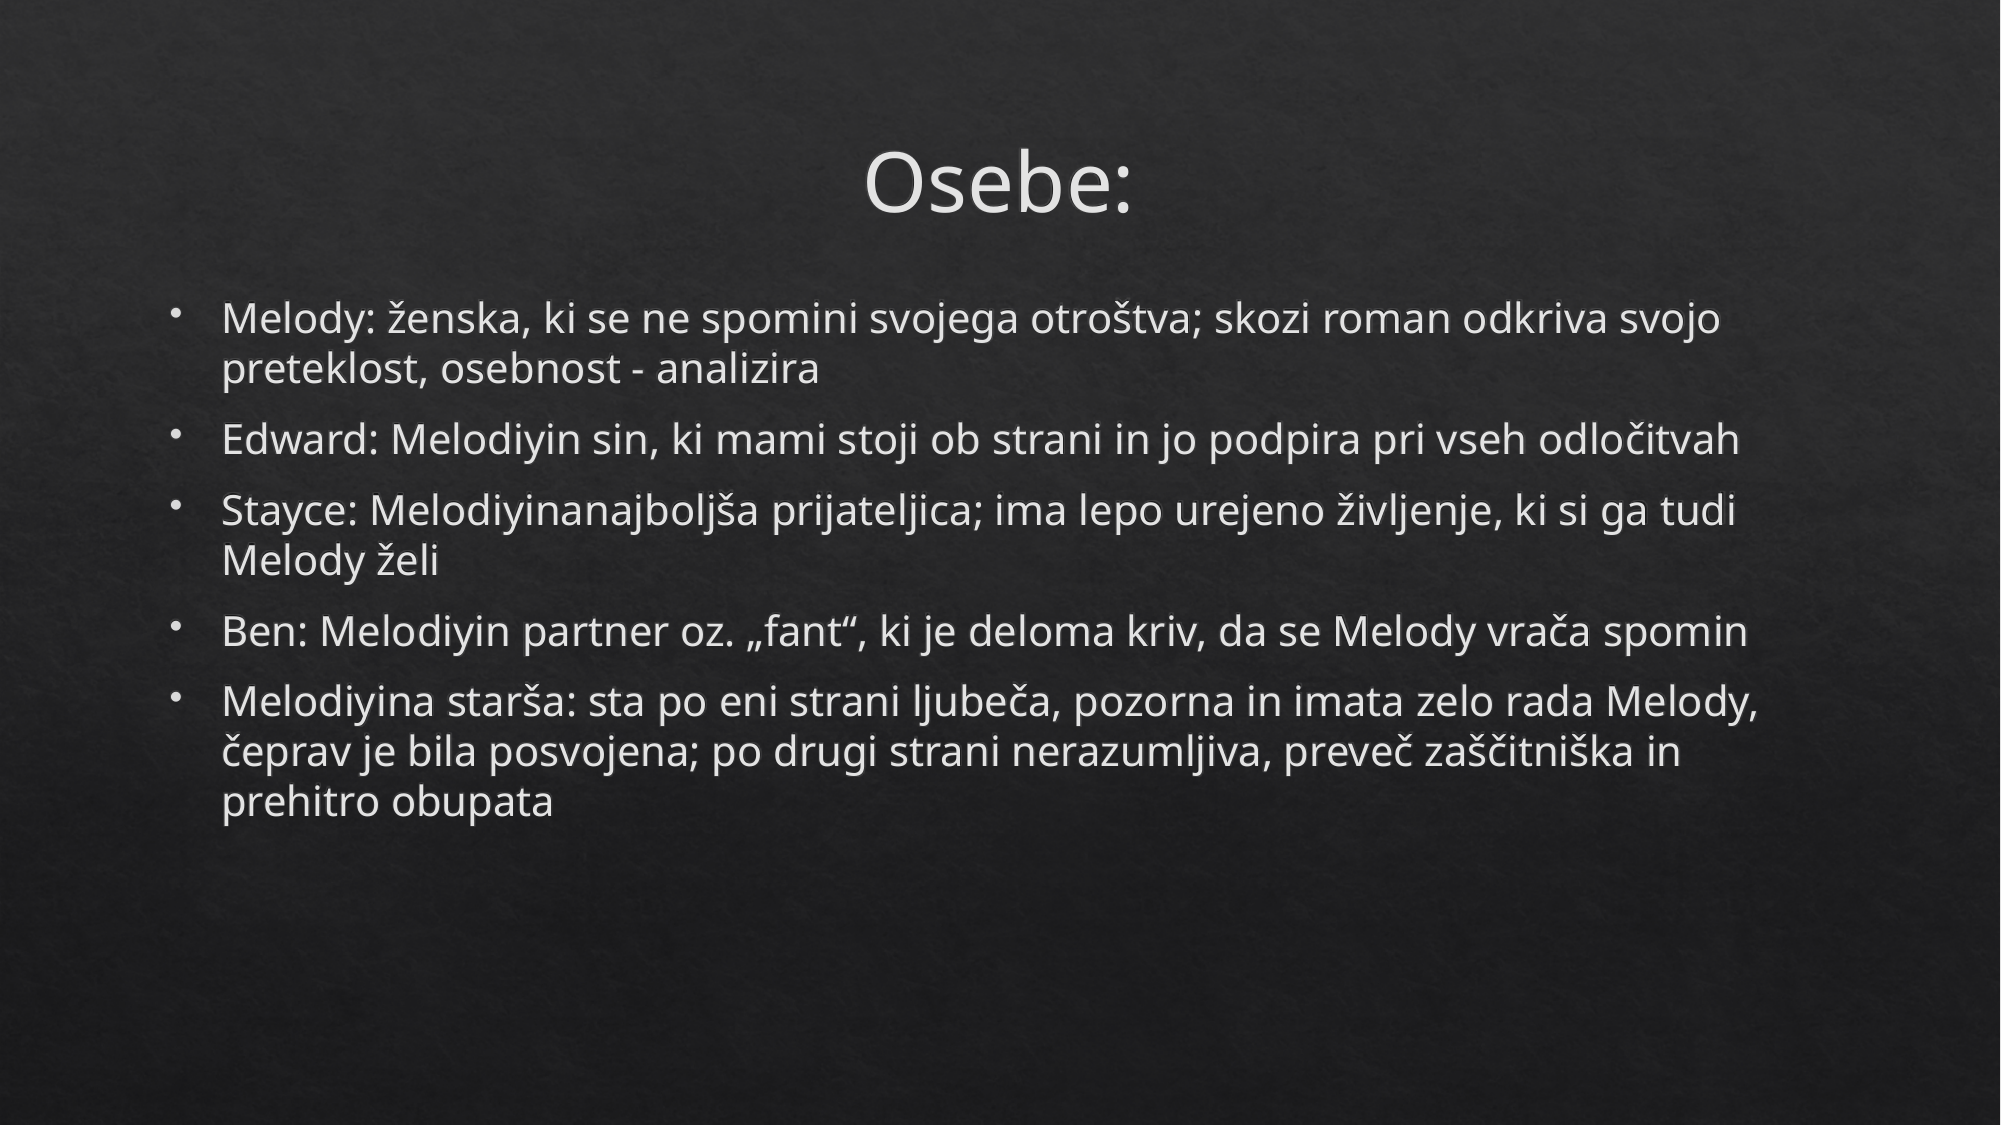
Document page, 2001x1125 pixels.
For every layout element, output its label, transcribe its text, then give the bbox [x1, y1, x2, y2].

picture [0, 0, 2001, 1125]
list Melody: ženska, ki se ne spomini svojega otroštva; skozi roman odkriva svojo preteklost, osebnost - analizira Edward: Melodiyin sin, ki mami stoji ob strani in jo podpira pri vseh odločitvah Stayce: Melodiyinanajboljša prijateljica; ima lepo urejeno življenje, ki si ga tudi Melody želi Ben: Melodiyin partner oz. „fant“, ki je deloma kriv, da se Melody vrača spomin Melodiyina starša: sta po eni strani ljubeča, pozorna in imata zelo rada Melody, čeprav je bila posvojena; po drugi strani nerazumljiva, preveč zaščitniška in prehitro obupata [149, 284, 1849, 950]
title Osebe: [149, 99, 1849, 260]
